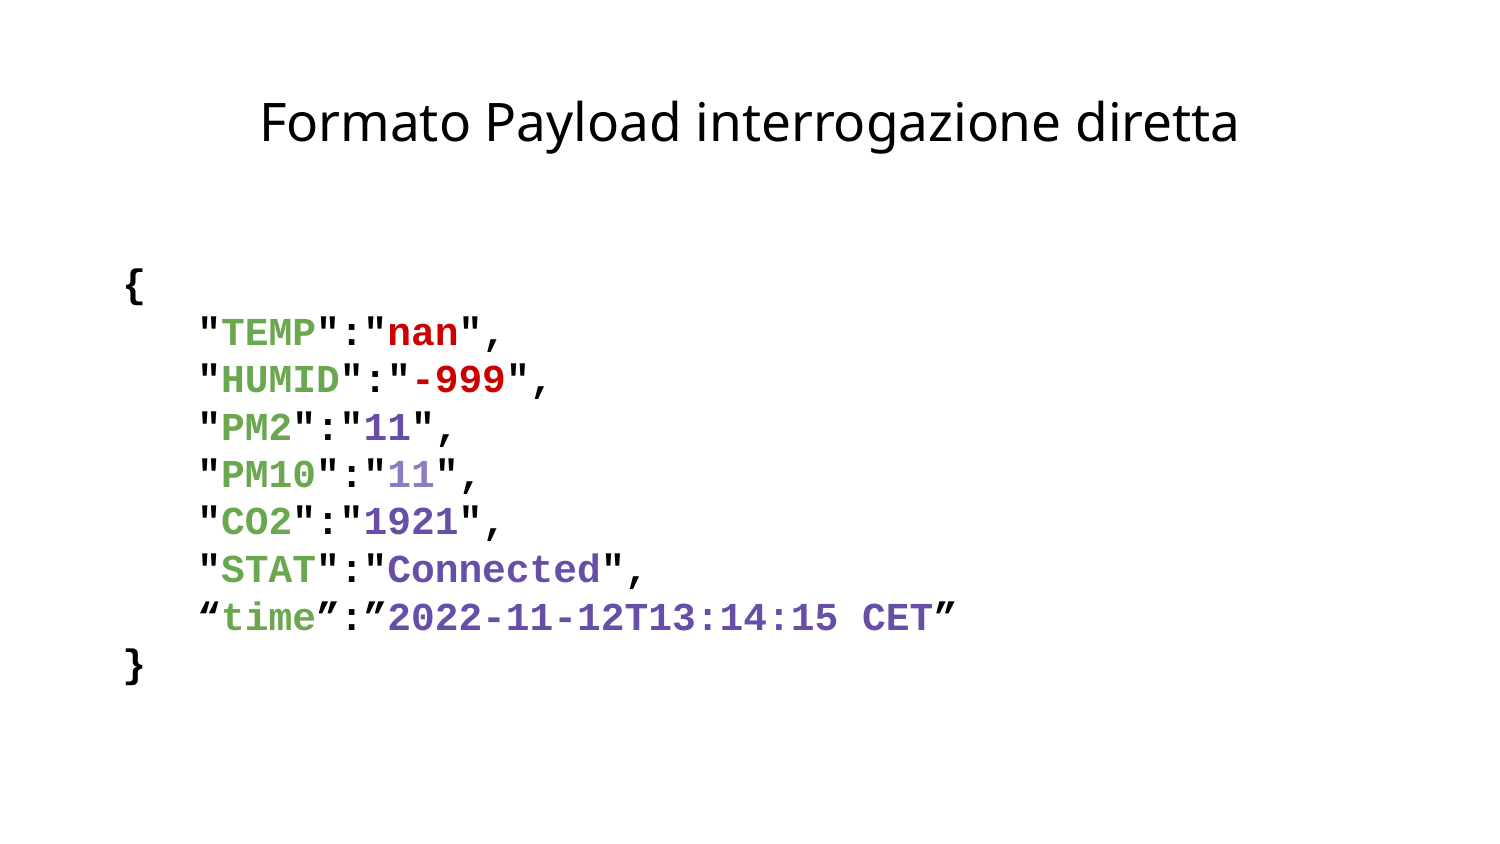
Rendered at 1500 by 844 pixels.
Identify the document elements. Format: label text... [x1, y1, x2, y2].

text_box { "TEMP":"nan", "HUMID":"-999", "PM2":"11", "PM10":"11", "CO2":"1921", "STAT":"Connected", “time”:”2022-11-12T13:14:15 CET” } [107, 195, 1374, 736]
title Formato Payload interrogazione diretta [51, 72, 1449, 167]
